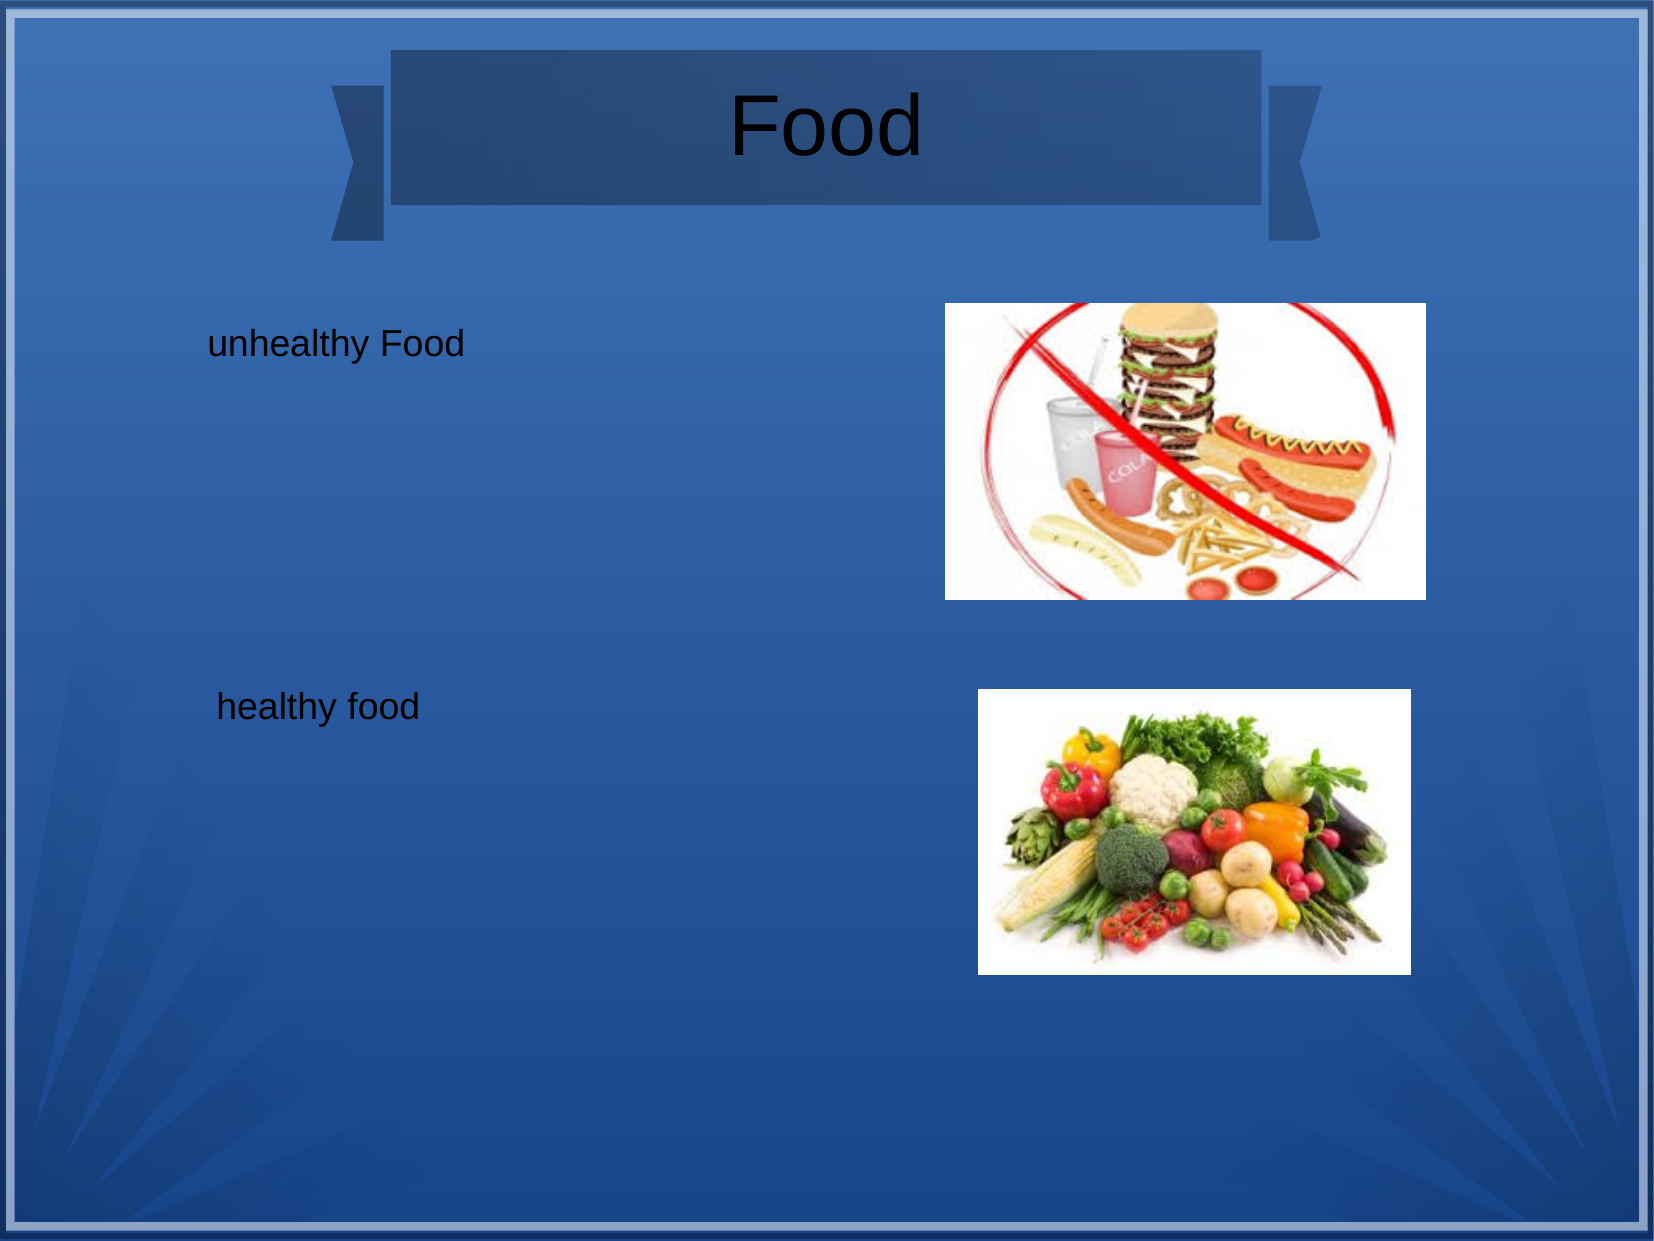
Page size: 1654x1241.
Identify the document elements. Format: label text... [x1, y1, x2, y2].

picture [945, 303, 1426, 601]
picture [978, 689, 1411, 976]
text_box healthy food [201, 678, 436, 736]
text_box unhealthy Food [192, 315, 616, 451]
title Food [389, 47, 1264, 205]
